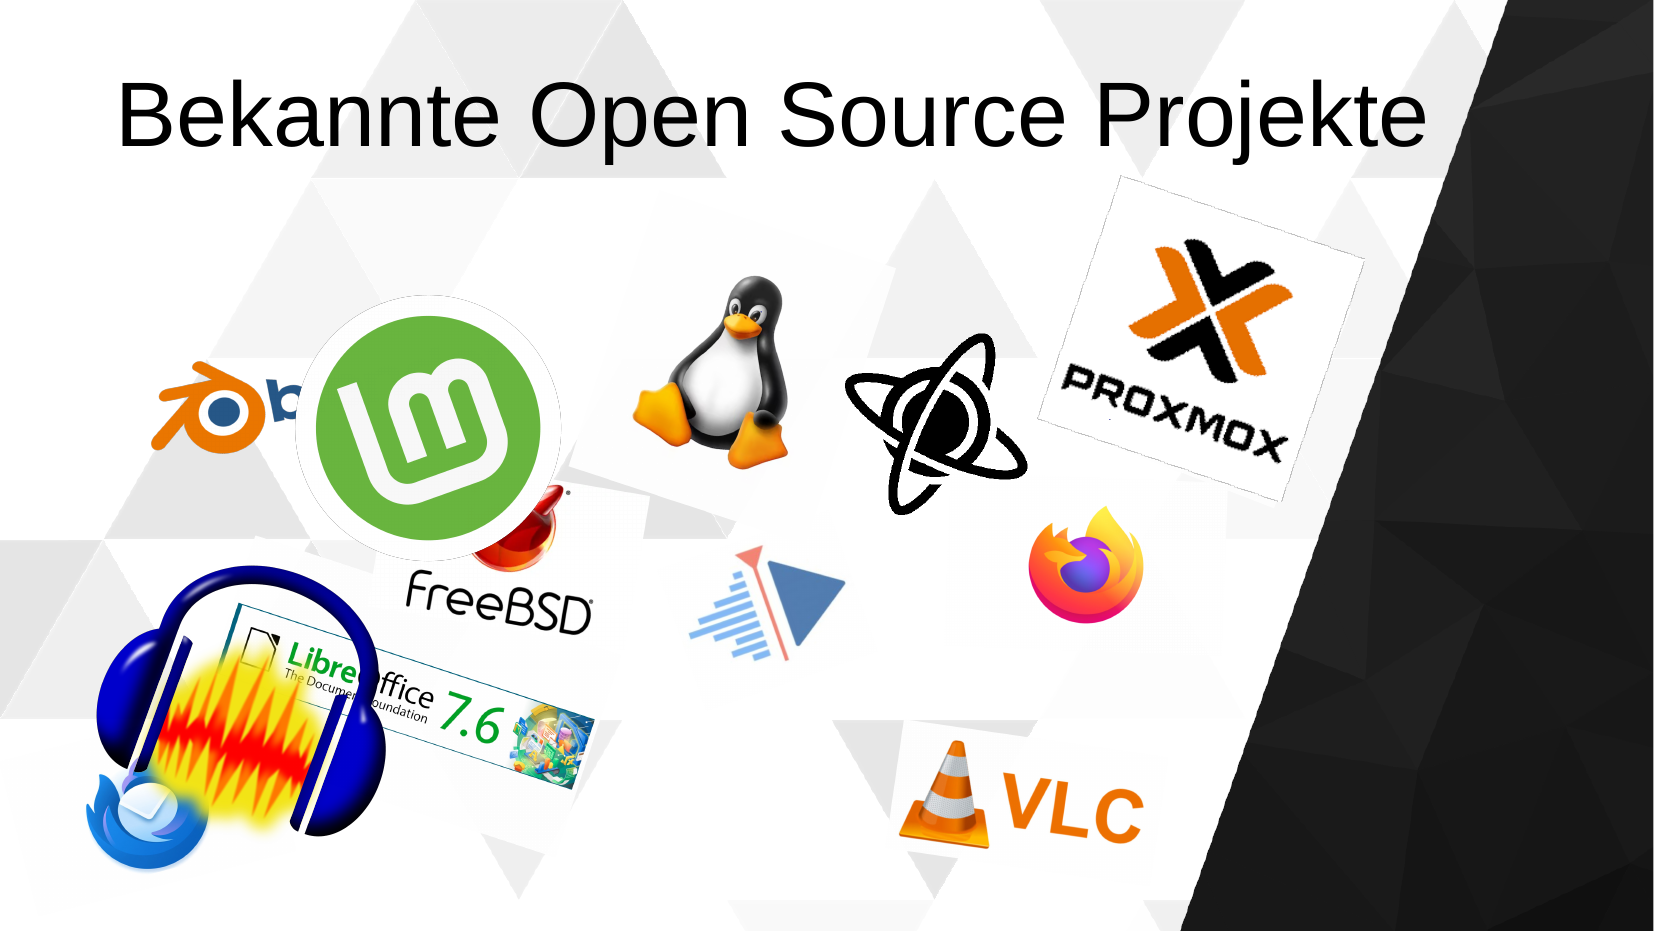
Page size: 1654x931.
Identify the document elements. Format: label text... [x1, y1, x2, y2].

title Bekannte Open Source Projekte [29, 37, 1518, 193]
picture [0, 0, 1654, 931]
